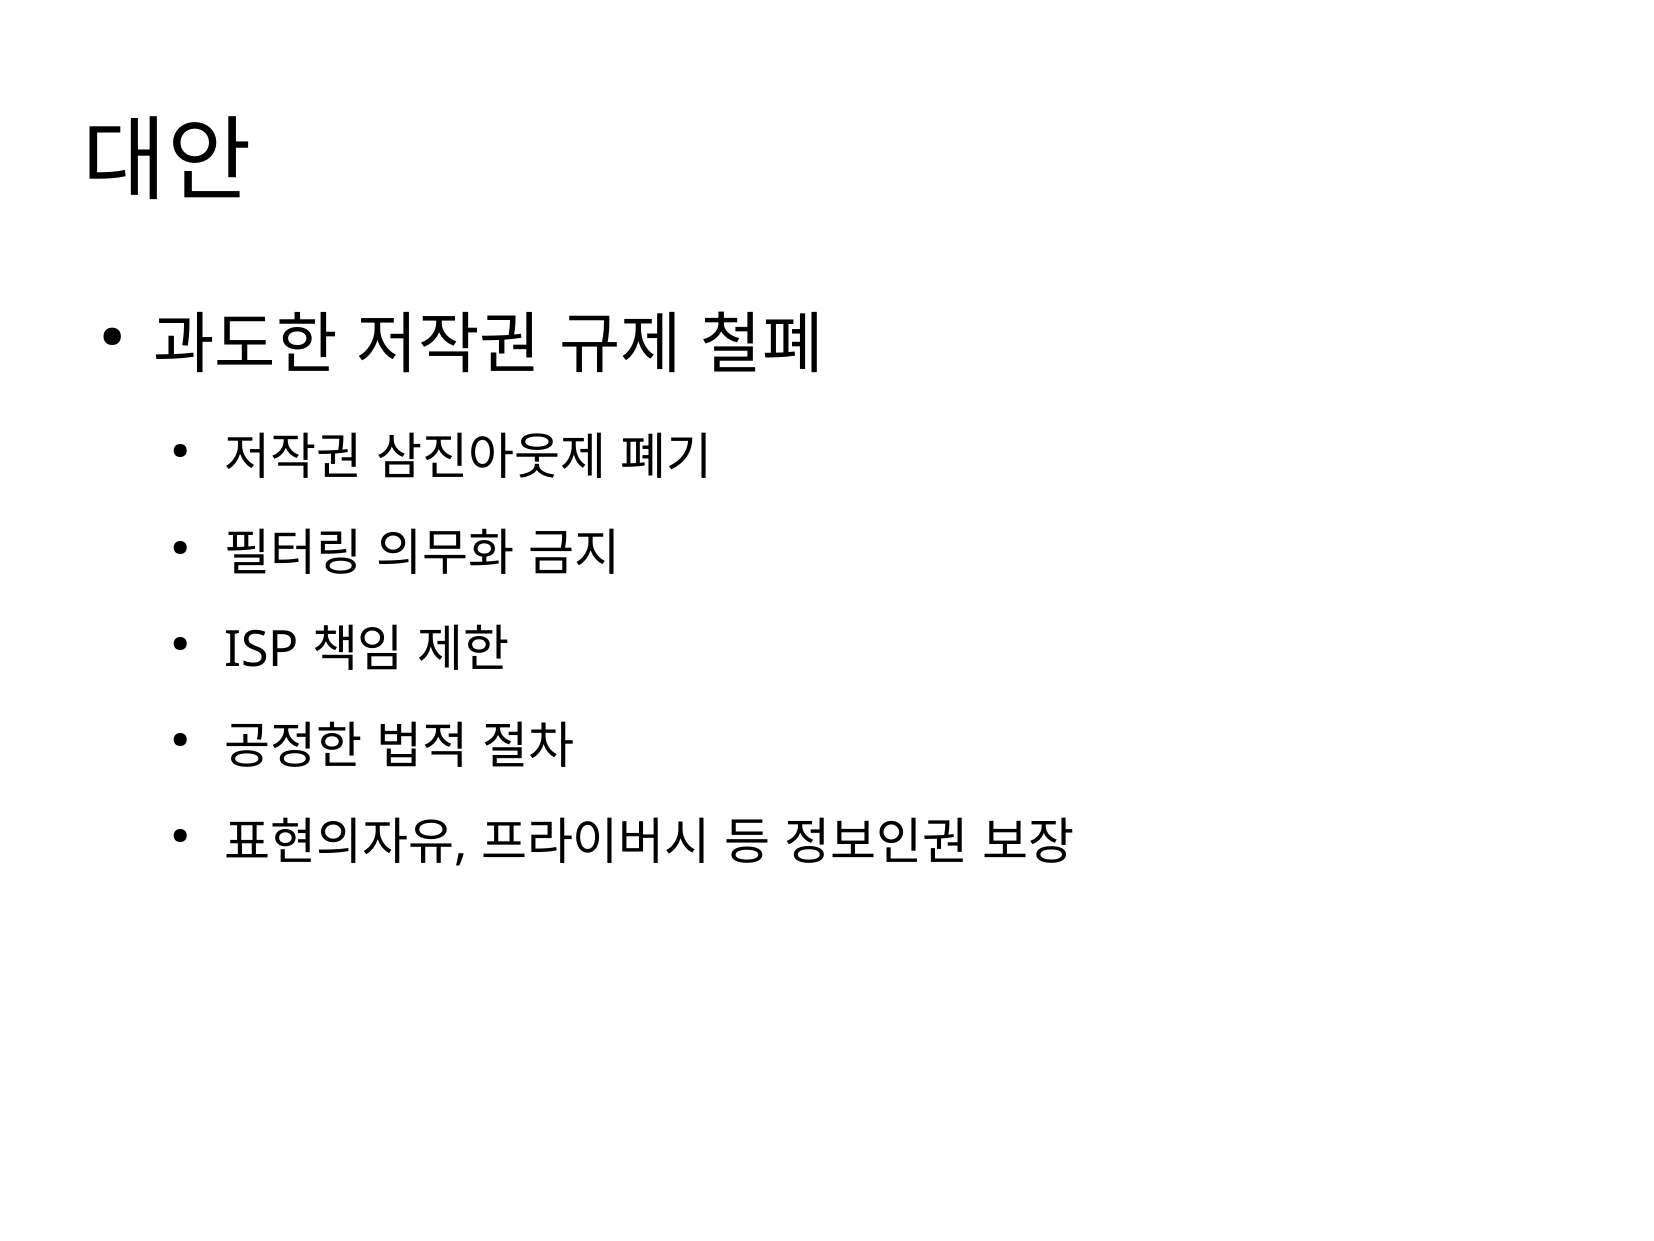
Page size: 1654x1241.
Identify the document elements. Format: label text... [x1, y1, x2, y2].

list 과도한 저작권 규제 철폐 저작권 삼진아웃제 폐기 필터링 의무화 금지 ISP 책임 제한 공정한 법적 절차 표현의자유, 프라이버시 등 정보인권 보장 [82, 290, 1571, 1094]
title 대안 [82, 56, 1571, 250]
